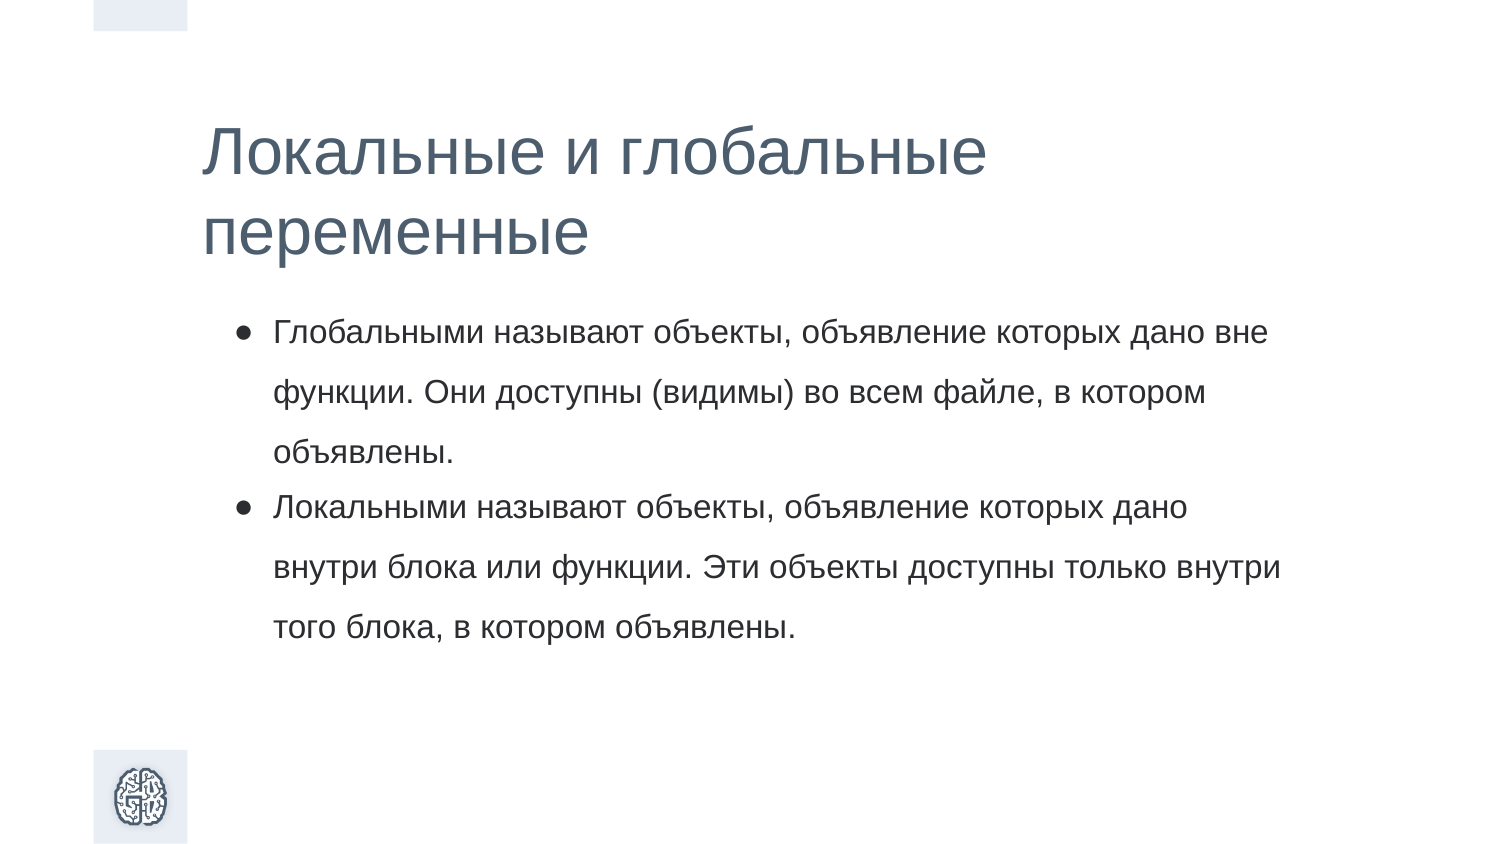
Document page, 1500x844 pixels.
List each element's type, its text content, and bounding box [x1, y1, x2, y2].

text_box Локальные и глобальные переменные [187, 93, 1312, 282]
text_box Локальными называют объекты, объявление которых дано внутри блока или функции. Эти объекты доступны только внутри того блока, в котором объявлены. [187, 472, 1312, 639]
picture [106, 760, 175, 834]
text_box Глобальными называют объекты, объявление которых дано вне функции. Они доступны (видимы) во всем файле, в котором объявлены. [187, 297, 1312, 464]
